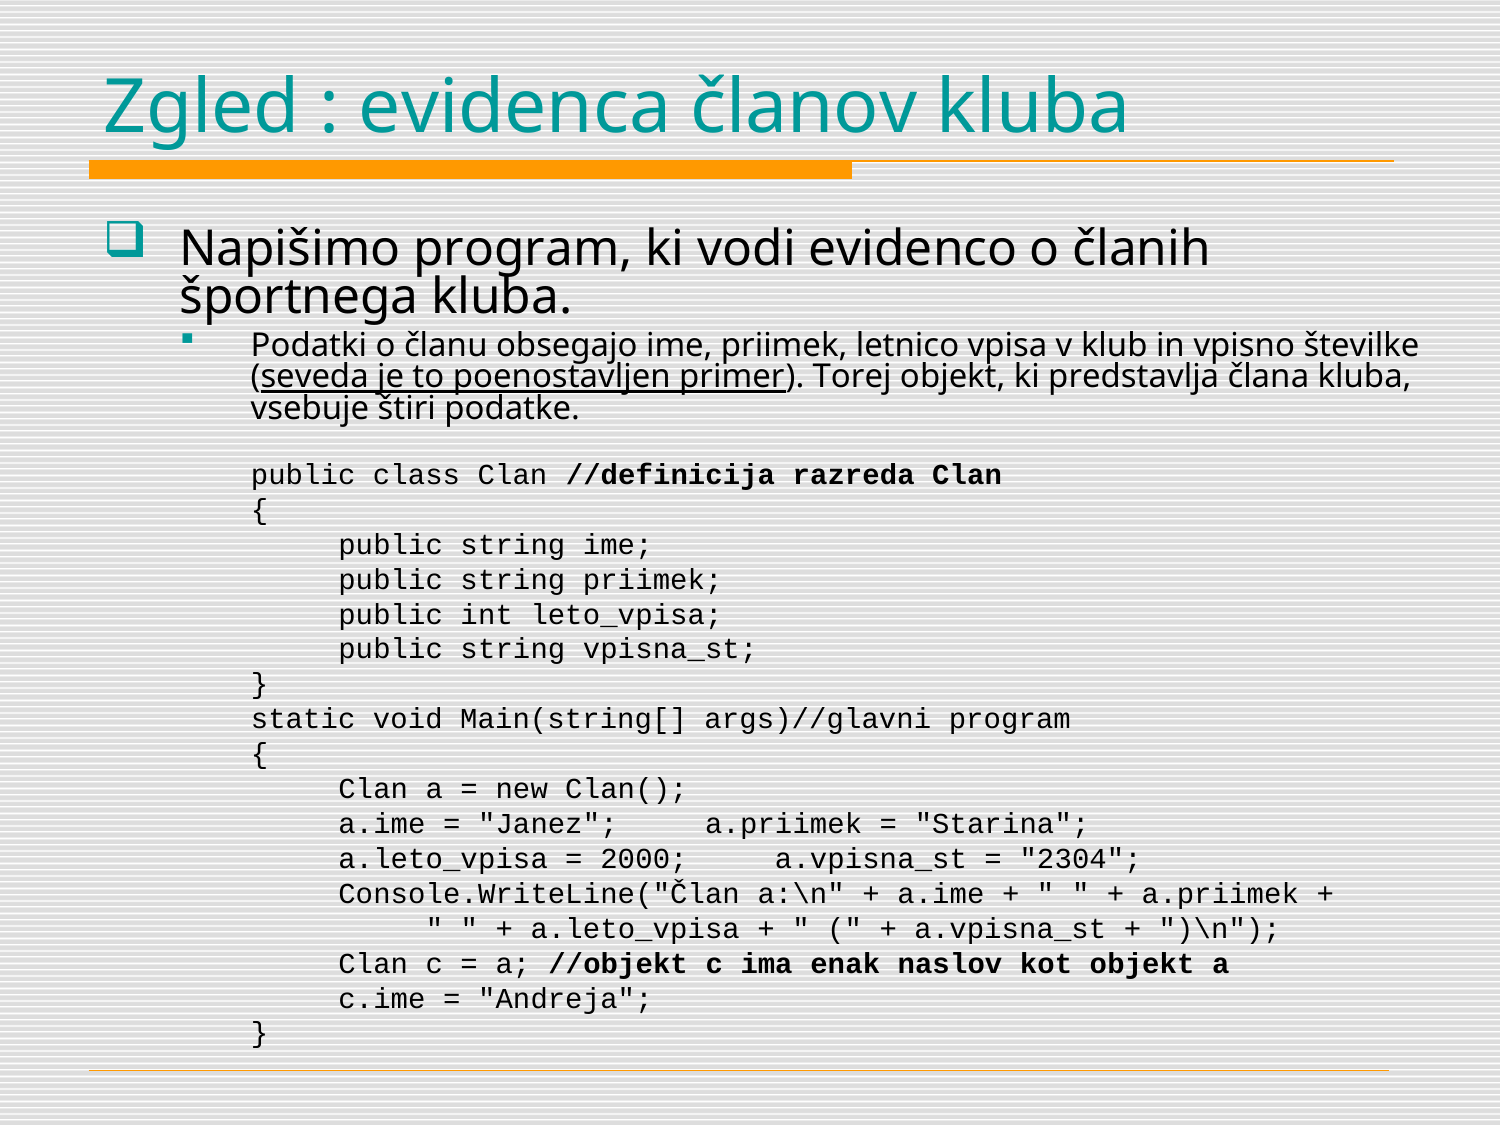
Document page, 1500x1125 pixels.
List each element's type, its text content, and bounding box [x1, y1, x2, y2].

picture [0, 0, 1500, 1125]
list Napišimo program, ki vodi evidenco o članih športnega kluba. Podatki o članu obsegajo ime, priimek, letnico vpisa v klub in vpisno številke (seveda je to poenostavljen primer). Torej objekt, ki predstavlja člana kluba, vsebuje štiri podatke. public class Clan //definicija razreda Clan { public string ime; public string priimek; public int leto_vpisa; public string vpisna_st; } static void Main(string[] args)//glavni program { Clan a = new Clan(); a.ime = "Janez"; a.priimek = "Starina"; a.leto_vpisa = 2000; a.vpisna_st = "2304"; Console.WriteLine("Član a:\n" + a.ime + " " + a.priimek + " " + a.leto_vpisa + " (" + a.vpisna_st + ")\n"); Clan c = a; //objekt c ima enak naslov kot objekt a c.ime = "Andreja"; } [88, 220, 1471, 1059]
title Zgled : evidenca članov kluba [88, 42, 1401, 155]
